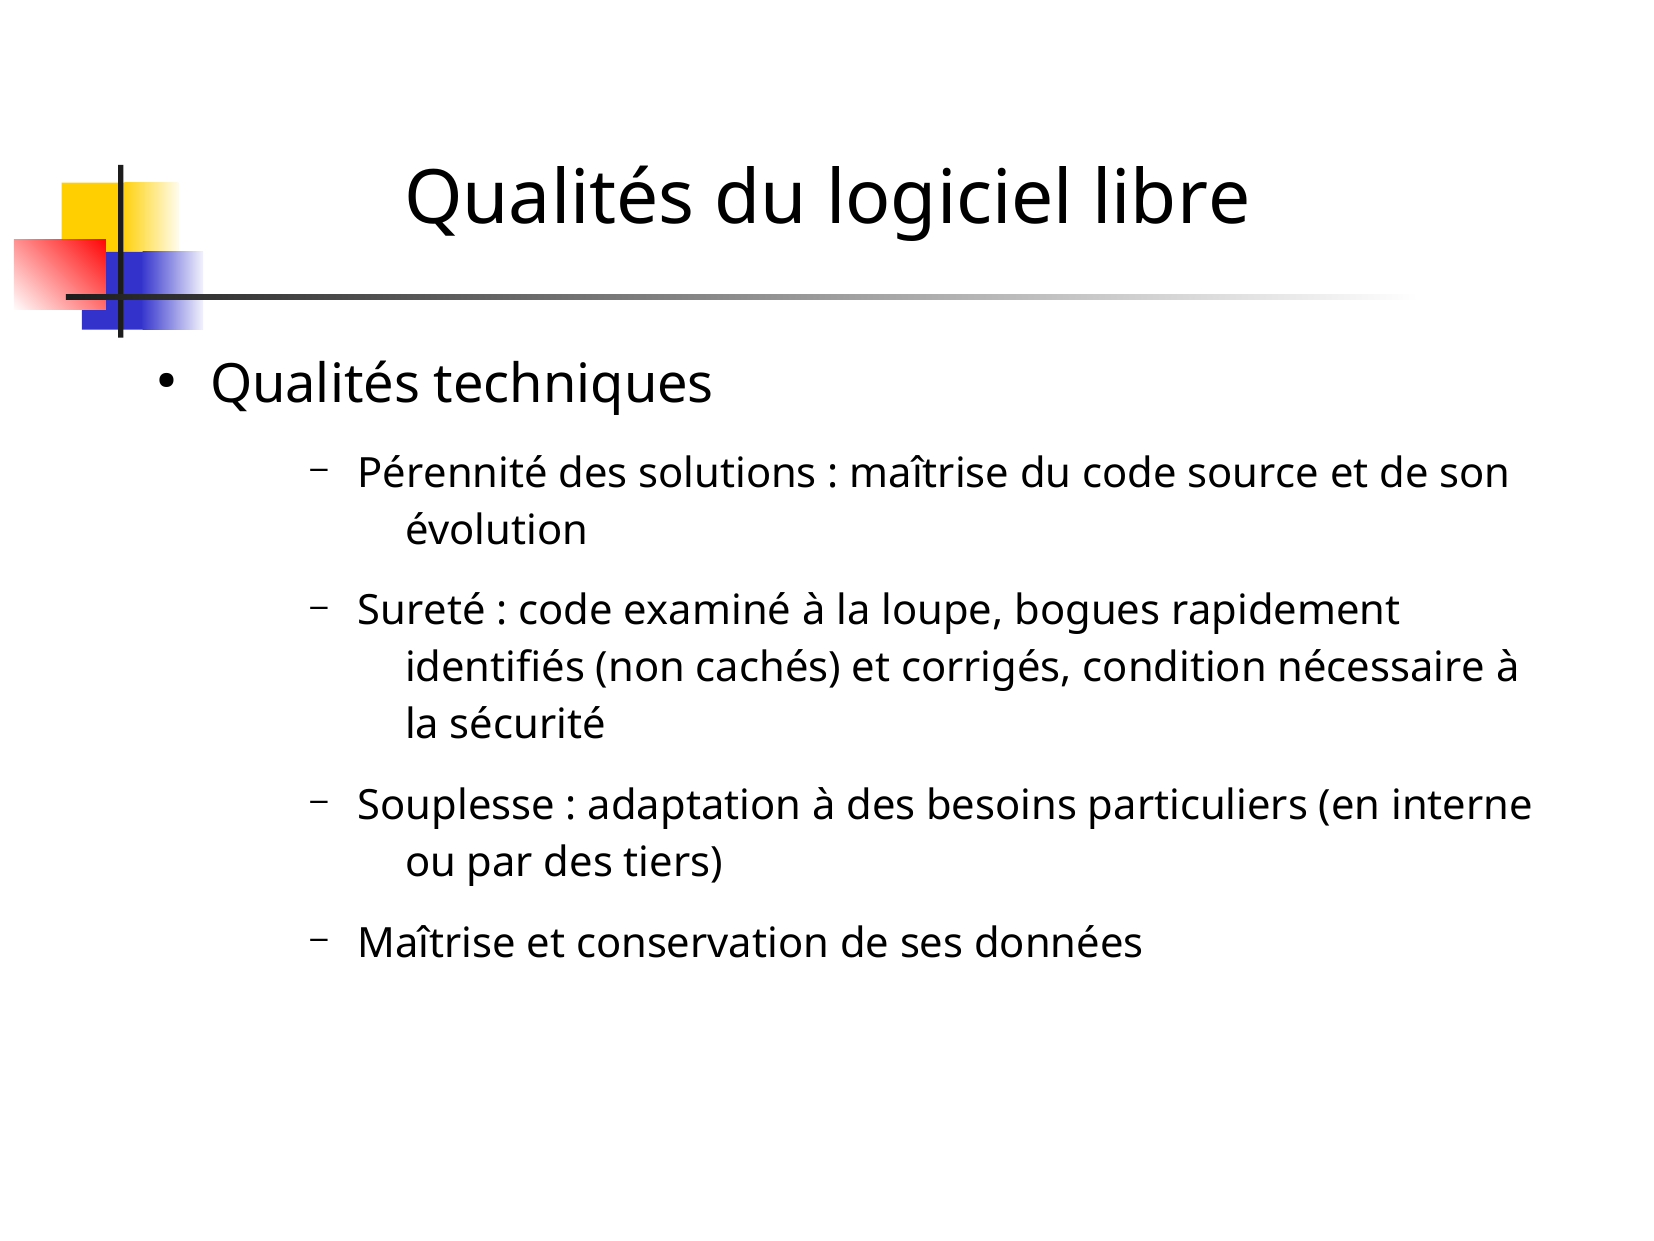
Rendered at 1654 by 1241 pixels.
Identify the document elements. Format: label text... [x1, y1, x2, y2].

title Qualités du logiciel libre [121, 91, 1534, 299]
list Qualités techniques Pérennité des solutions : maîtrise du code source et de son évolution Sureté : code examiné à la loupe, bogues rapidement identifiés (non cachés) et corrigés, condition nécessaire à la sécurité Souplesse : adaptation à des besoins particuliers (en interne ou par des tiers) Maîtrise et conservation de ses données [121, 344, 1534, 1127]
